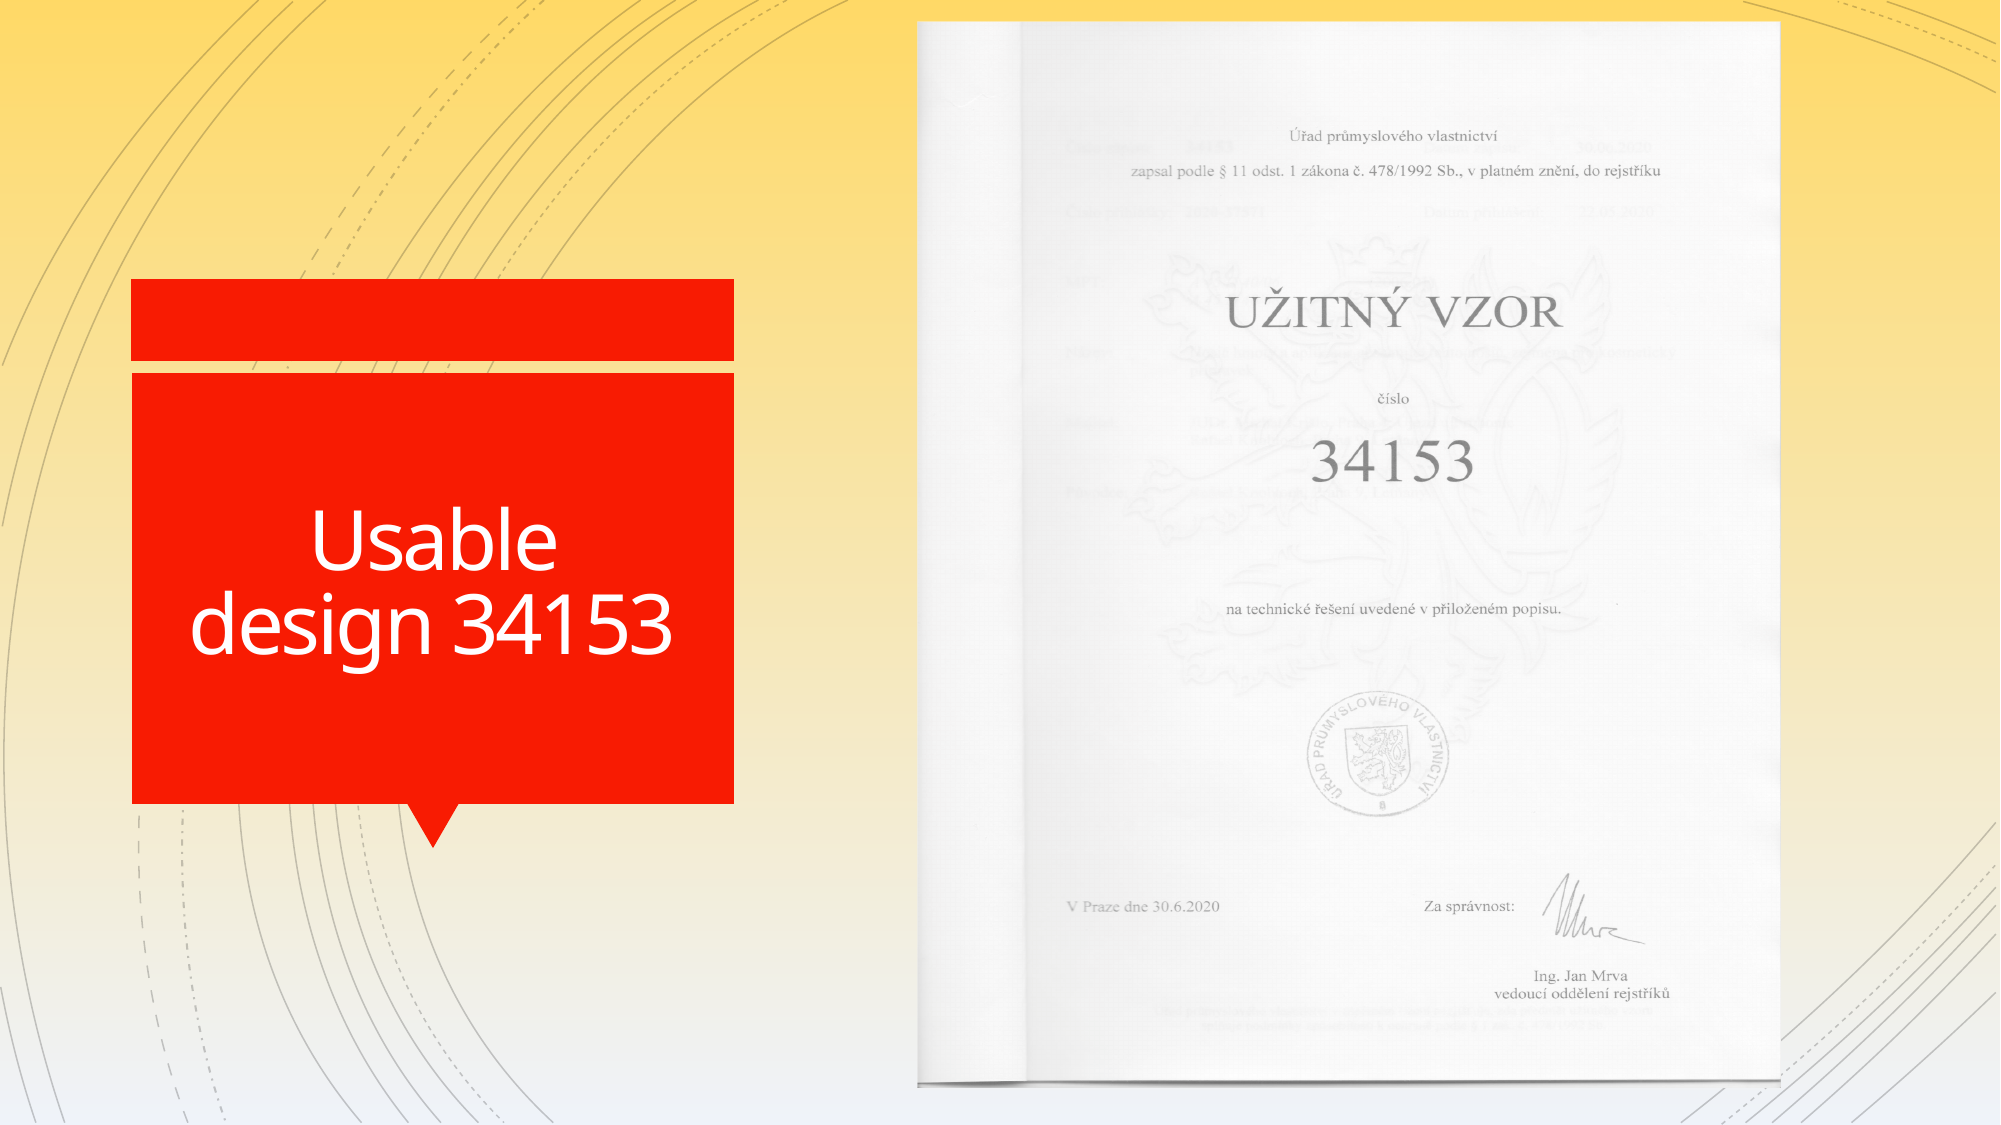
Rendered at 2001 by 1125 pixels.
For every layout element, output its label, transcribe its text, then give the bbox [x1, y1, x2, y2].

title Usable design 34153 [145, 385, 720, 789]
picture [917, 21, 1781, 1088]
